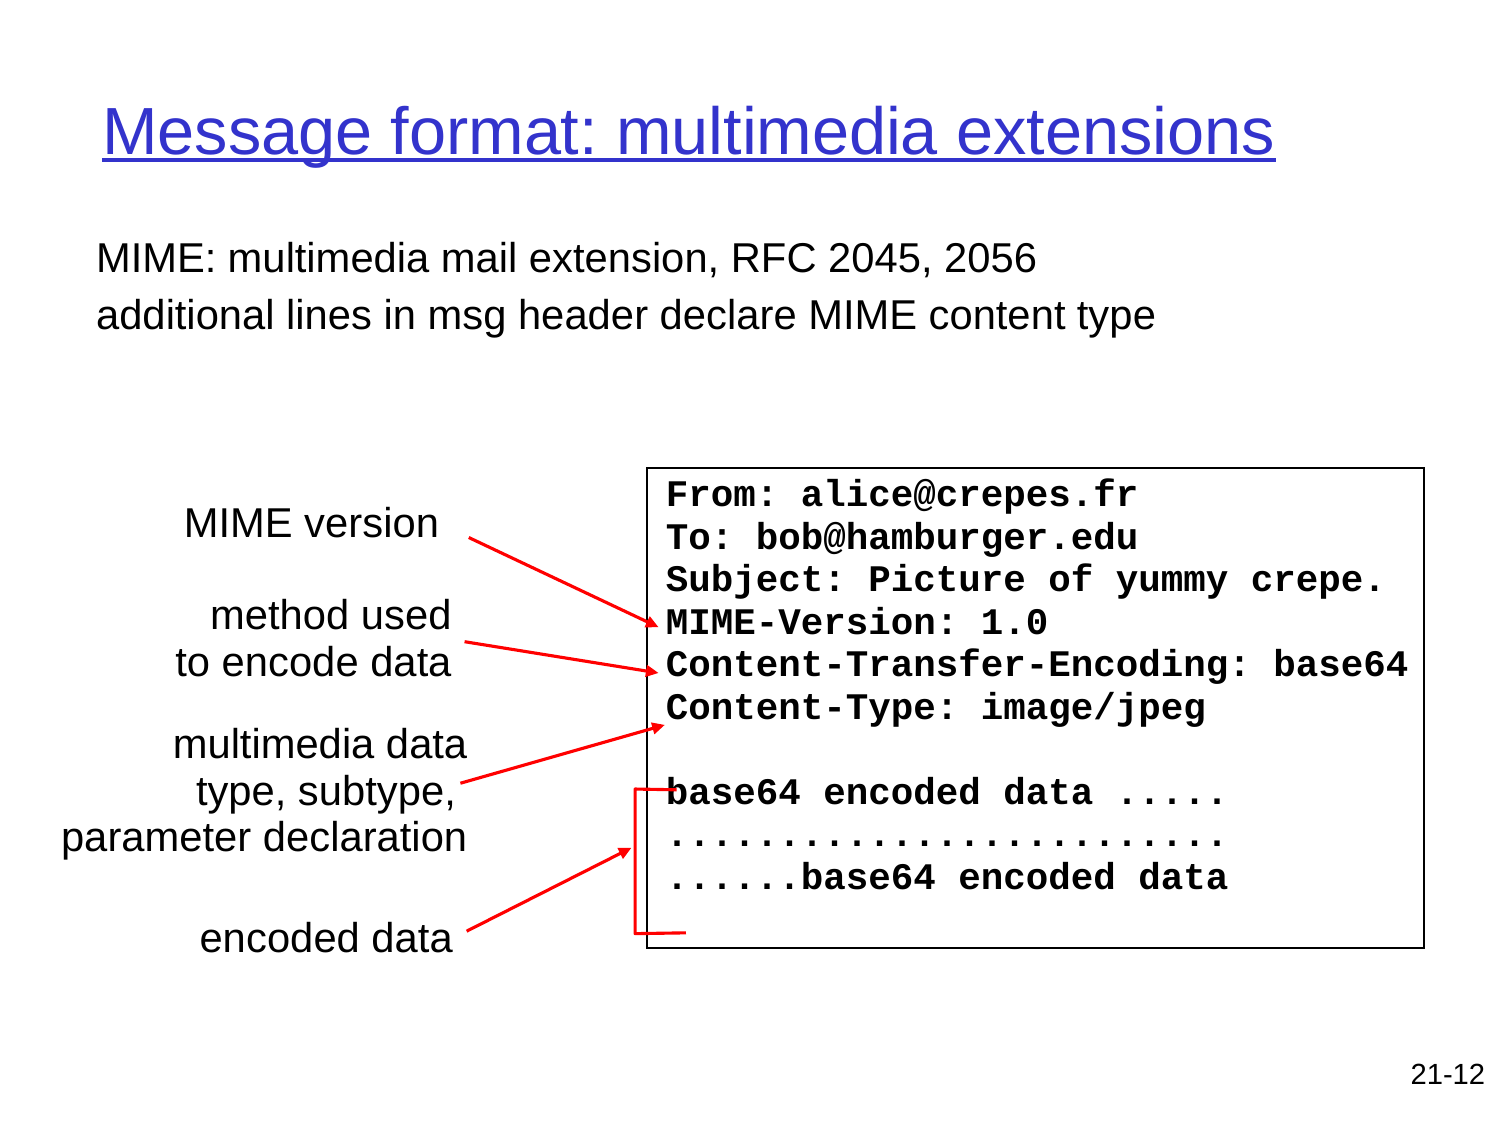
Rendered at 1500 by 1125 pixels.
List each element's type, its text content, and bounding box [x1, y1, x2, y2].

text_box encoded data [184, 907, 468, 969]
text_box From: alice@crepes.fr To: bob@hamburger.edu Subject: Picture of yummy crepe. MIME-Version: 1.0 Content-Transfer-Encoding: base64 Content-Type: image/jpeg base64 encoded data ..... ......................... ......base64 encoded data [651, 469, 1423, 947]
text_box From: alice@crepes.fr To: bob@hamburger.edu Subject: Picture of yummy crepe. MIME-Version: 1.0 Content-Transfer-Encoding: base64 Content-Type: image/jpeg base64 encoded data ..... ......................... ......base64 encoded data [651, 467, 1468, 951]
text_box multimedia data type, subtype, parameter declaration [46, 713, 483, 869]
text_box method used to encode data [160, 584, 467, 693]
list MIME: multimedia mail extension, RFC 2045, 2056 additional lines in msg header declare MIME content type [81, 227, 1284, 774]
text_box MIME version [169, 492, 455, 555]
list MIME: multimedia mail extension, RFC 2045, 2056 additional lines in msg header declare MIME content type [81, 733, 1284, 990]
title Message format: multimedia extensions [87, 37, 1463, 225]
